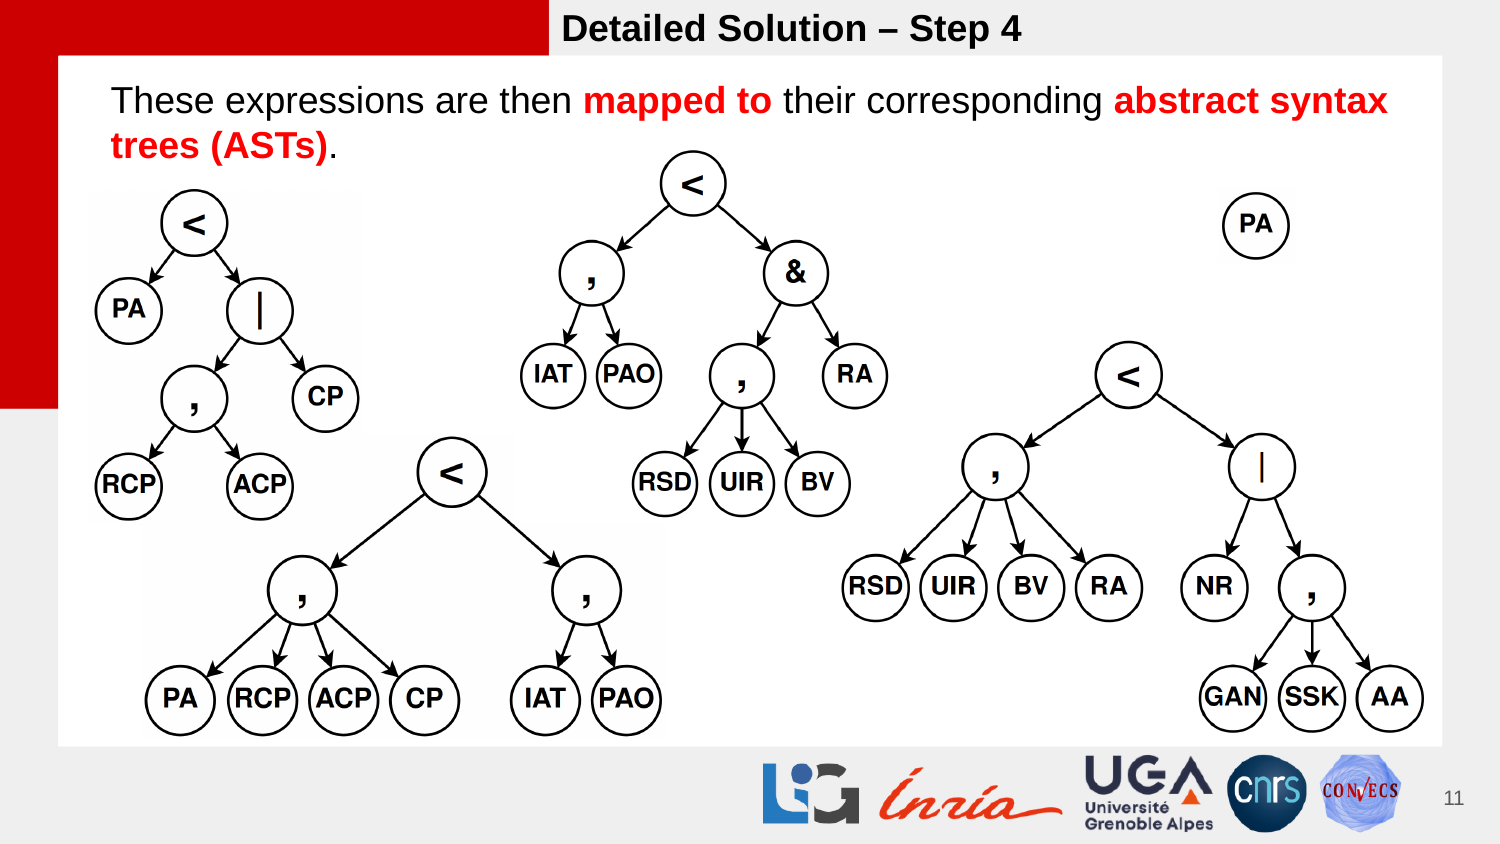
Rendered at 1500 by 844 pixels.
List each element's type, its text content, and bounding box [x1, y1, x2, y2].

picture [0, 0, 1500, 844]
text_box Detailed Solution – Step 4 [546, 0, 1441, 55]
slide_number <number> [1389, 764, 1480, 830]
text_box These expressions are then mapped to their corresponding abstract syntax trees (ASTs). [95, 72, 1405, 179]
